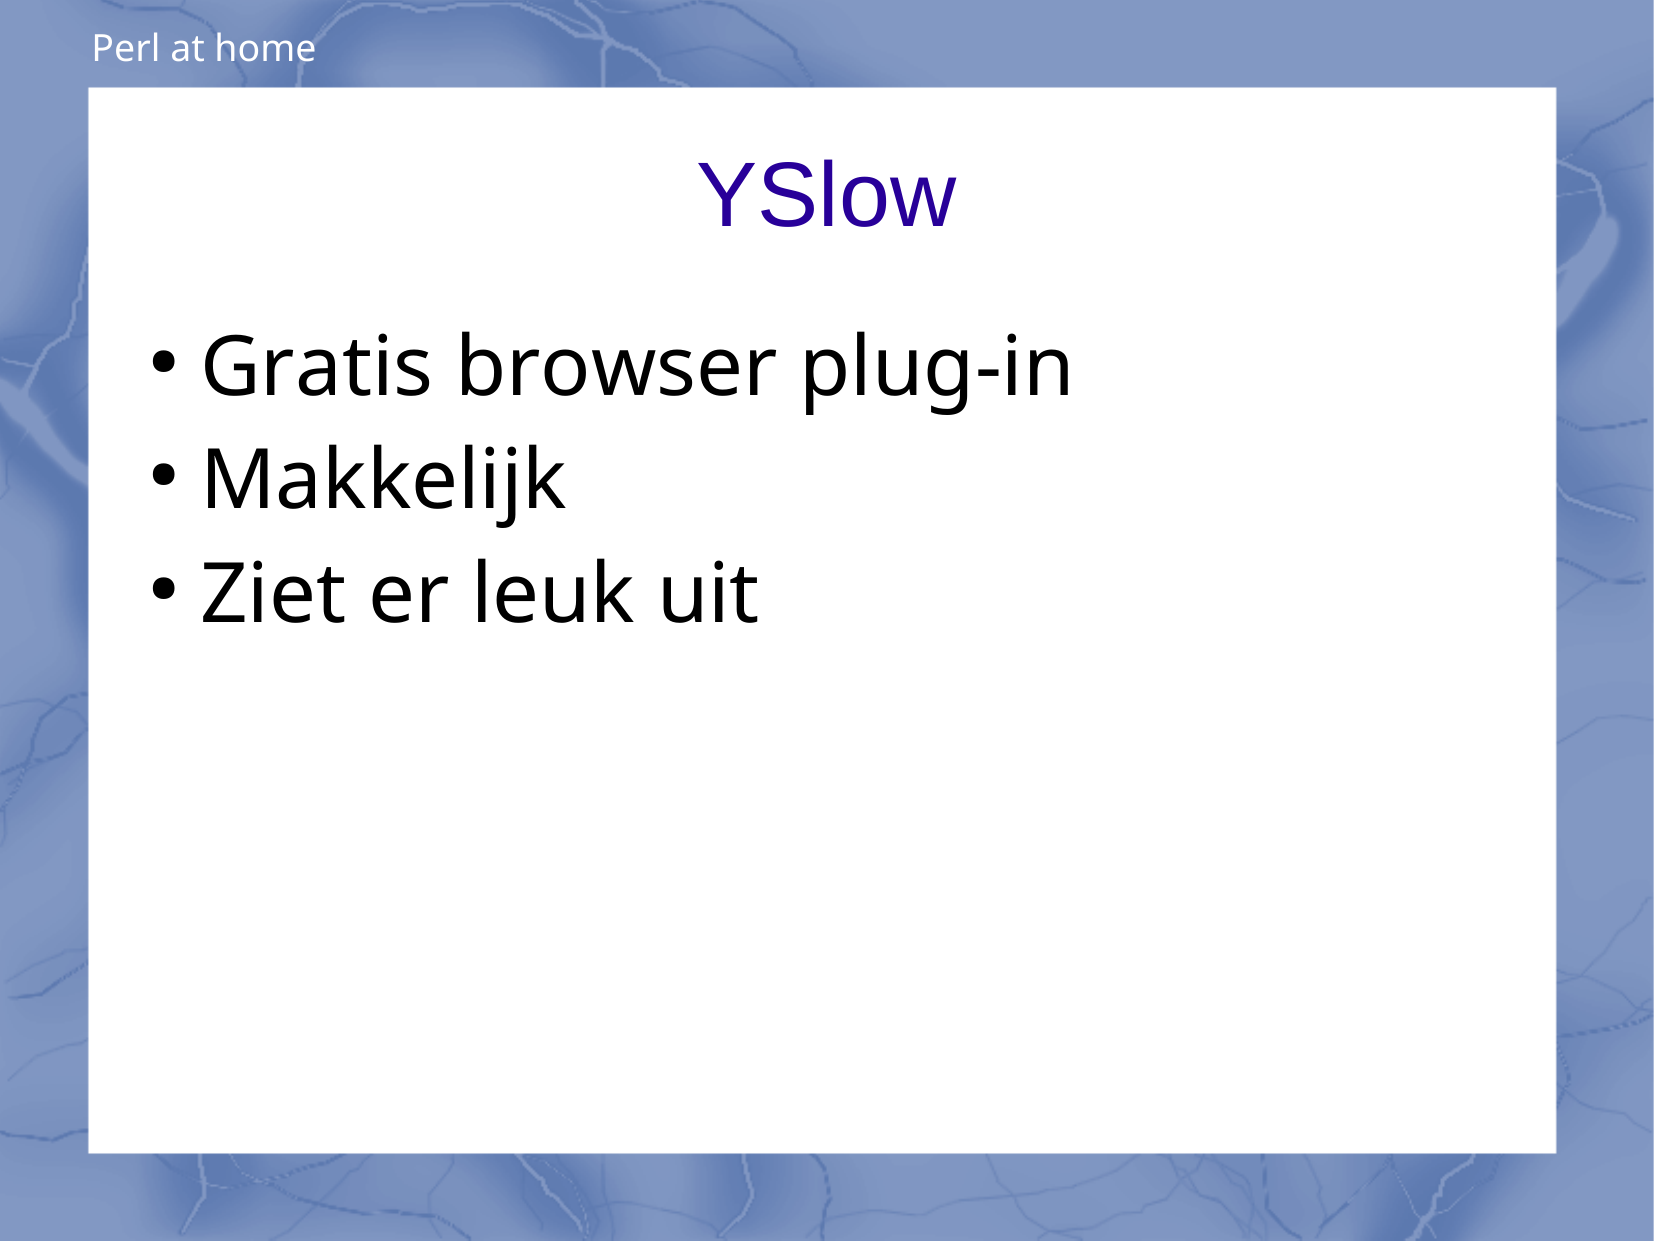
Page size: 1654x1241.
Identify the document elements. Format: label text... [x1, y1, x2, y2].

title YSlow [118, 98, 1536, 291]
picture [0, 0, 1654, 1241]
text_box Gratis browser plug-in Makkelijk Ziet er leuk uit [123, 288, 989, 612]
